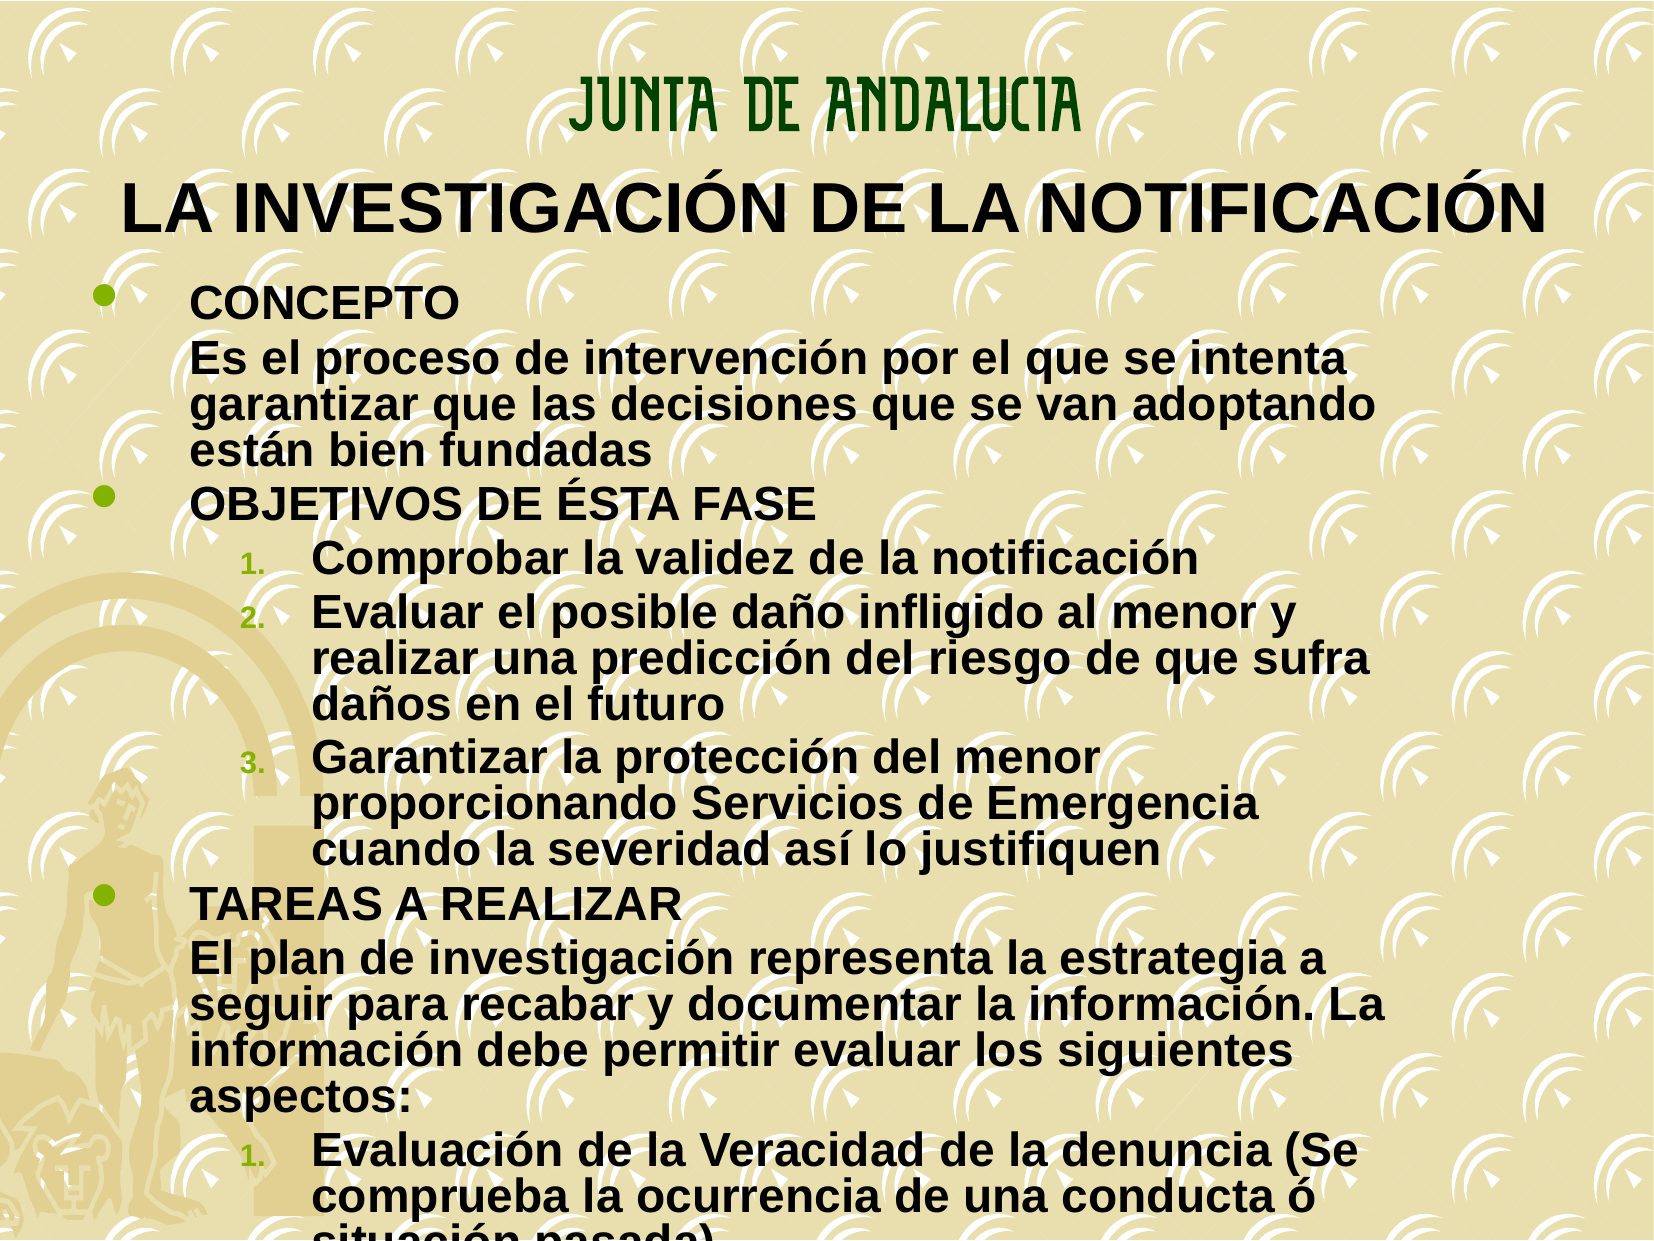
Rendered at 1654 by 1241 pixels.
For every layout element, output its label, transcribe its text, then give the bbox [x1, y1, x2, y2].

list [1185, 1008, 1194, 1016]
text_box [350, 1098, 361, 1108]
text_box [447, 1154, 456, 1160]
list [356, 1006, 366, 1016]
text_box [377, 1154, 386, 1160]
list [725, 1006, 736, 1016]
text_box [1185, 1145, 1195, 1156]
text_box [1099, 1144, 1109, 1150]
list [253, 1091, 263, 1098]
text_box [514, 1145, 525, 1159]
text_box [586, 1145, 596, 1159]
text_box [977, 1144, 987, 1150]
list [429, 1008, 438, 1016]
list [696, 1006, 706, 1016]
list CONCEPTO Es el proceso de intervención por el que se intenta garantizar que las decisiones que se van adoptando están bien fundadas OBJETIVOS DE ÉSTA FASE Comprobar la validez de la notificación Evaluar el posible daño infligido al menor y realizar una predicción del riesgo de que sufra daños en el futuro Garantizar la protección del menor proporcionando Servicios de Emergencia cuando la severidad así lo justifiquen TAREAS A REALIZAR El plan de investigación representa la estrategia a seguir para recabar y documentar la información. La información debe permitir evaluar los siguientes aspectos: Evaluación de la Veracidad de la denuncia (Se comprueba la ocurrencia de una conducta ó situación pasada) Evaluación de la Severidad del daño infligido (posibles consecuencias actuales que la desprotección tiene en el niño) Evaluación del Riesgo de Maltrato (Probabilidad que el niño tiene de volver a sufrir una situación de desprotección) Evaluación del Grado en que las necesidades básicas están cubiertas y de los recursos familiares y sociales del entorno [75, 275, 1426, 1006]
list [252, 1006, 262, 1015]
list [282, 1006, 291, 1016]
list [1095, 1006, 1106, 1016]
text_box [1127, 1145, 1137, 1156]
list [281, 1090, 291, 1096]
text_box [667, 1154, 676, 1159]
text_box [615, 1144, 625, 1150]
text_box [544, 1145, 554, 1159]
picture [472, 1237, 482, 1241]
list [1253, 1006, 1264, 1016]
text_box [849, 1145, 859, 1158]
text_box [35, 143, 1647, 1161]
text_box LA INVESTIGACIÓN DE LA NOTIFICACIÓN [106, 168, 1566, 249]
list [658, 1006, 663, 1014]
text_box [948, 1145, 958, 1157]
text_box [1070, 1145, 1080, 1157]
list [70, 354, 1421, 1098]
picture [0, 0, 1654, 1241]
text_box [197, 1100, 206, 1108]
list [597, 1008, 606, 1016]
list [350, 1091, 361, 1098]
text_box [253, 1098, 263, 1108]
list [383, 1008, 392, 1016]
text_box [737, 1144, 747, 1150]
picture [652, 1237, 662, 1241]
list [996, 1008, 1005, 1016]
list [541, 1008, 550, 1016]
list [569, 1006, 579, 1016]
text_box [905, 1145, 915, 1157]
text_box [1341, 1144, 1351, 1150]
list [1366, 1008, 1375, 1016]
list [924, 1008, 933, 1016]
list [782, 1006, 791, 1016]
